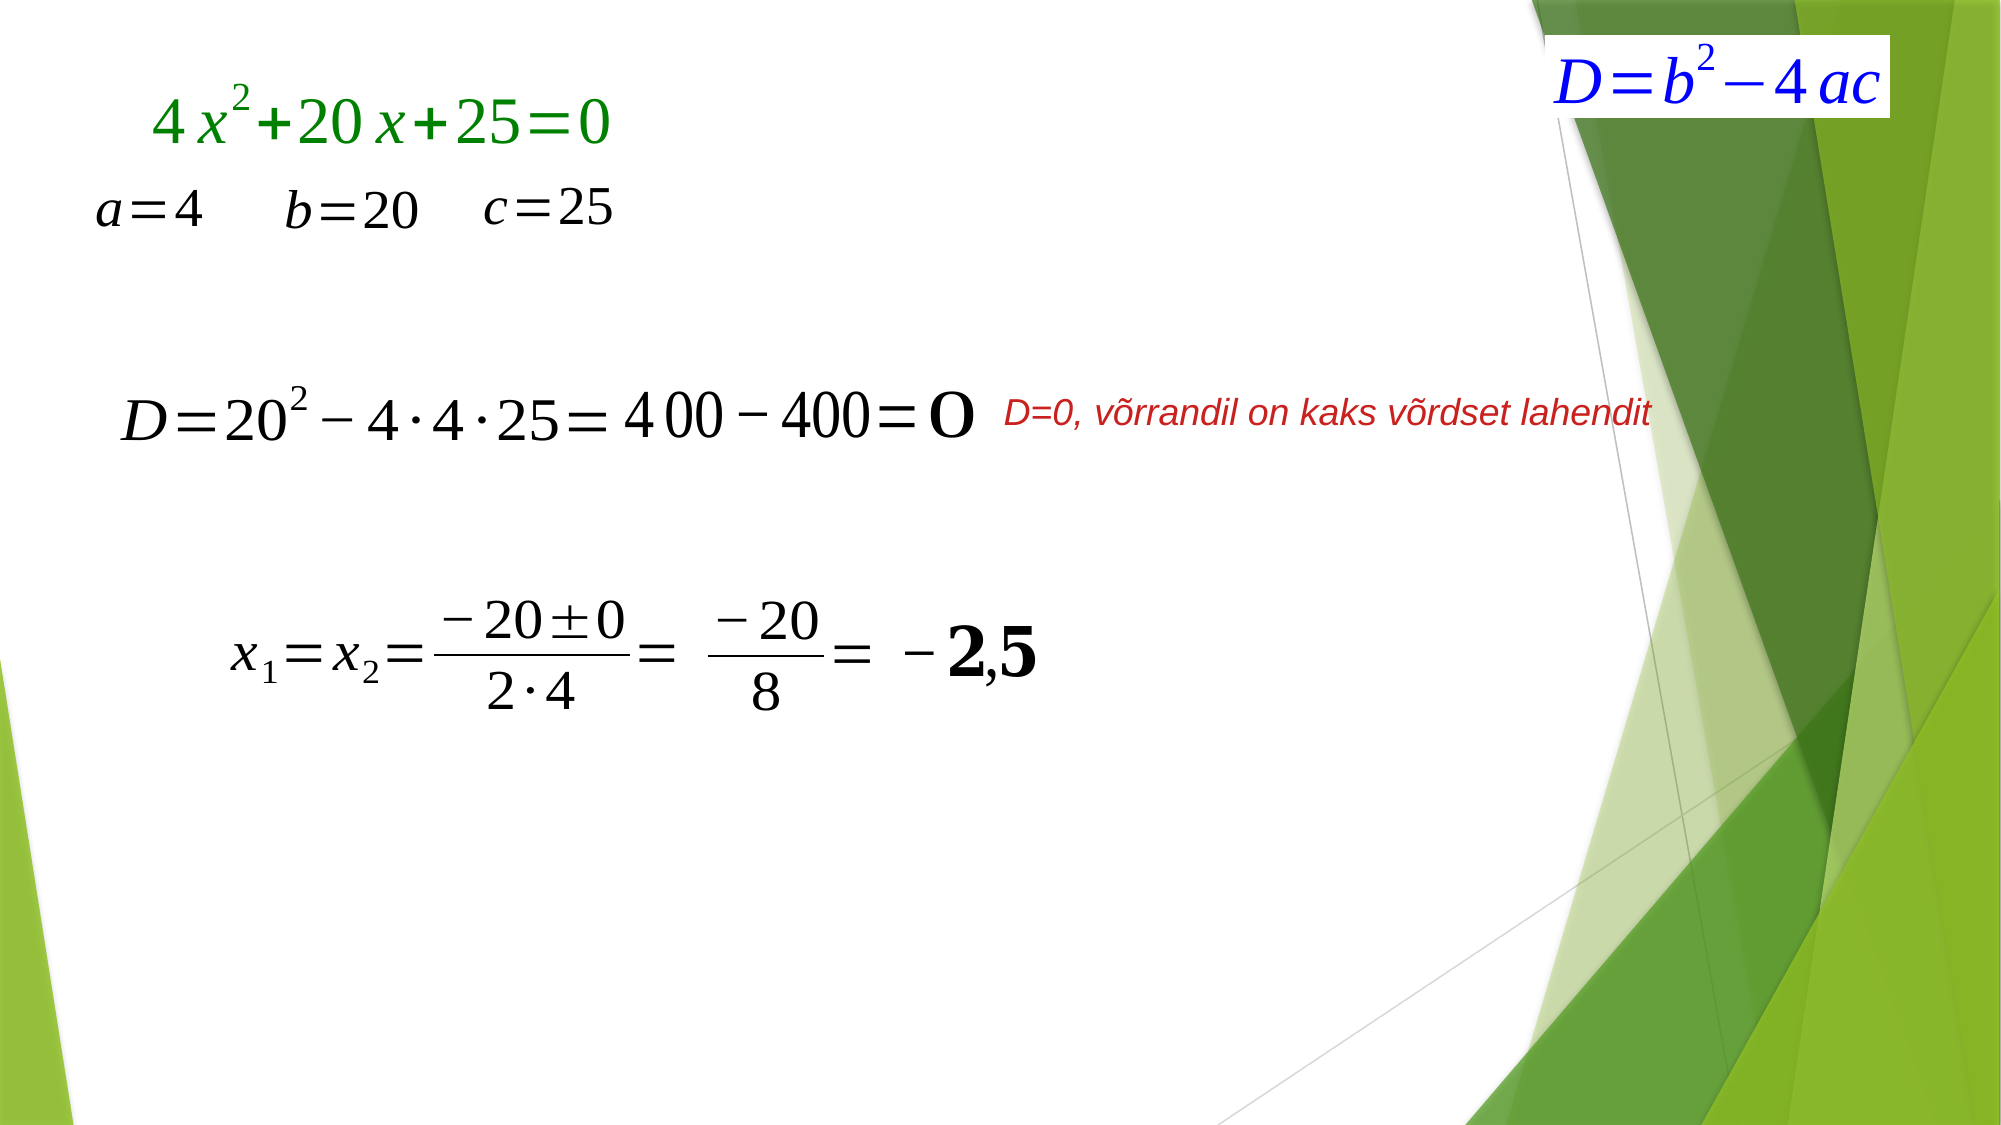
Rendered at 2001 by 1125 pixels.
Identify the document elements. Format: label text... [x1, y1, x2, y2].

chart [221, 588, 689, 722]
chart [698, 588, 885, 723]
chart [892, 615, 1042, 692]
chart [1544, 34, 1890, 119]
text_box D=0, võrrandil on kaks võrdset lahendit [988, 383, 1667, 441]
chart [277, 180, 427, 241]
chart [476, 175, 621, 237]
chart [88, 177, 211, 238]
chart [111, 376, 989, 454]
chart [144, 75, 620, 159]
